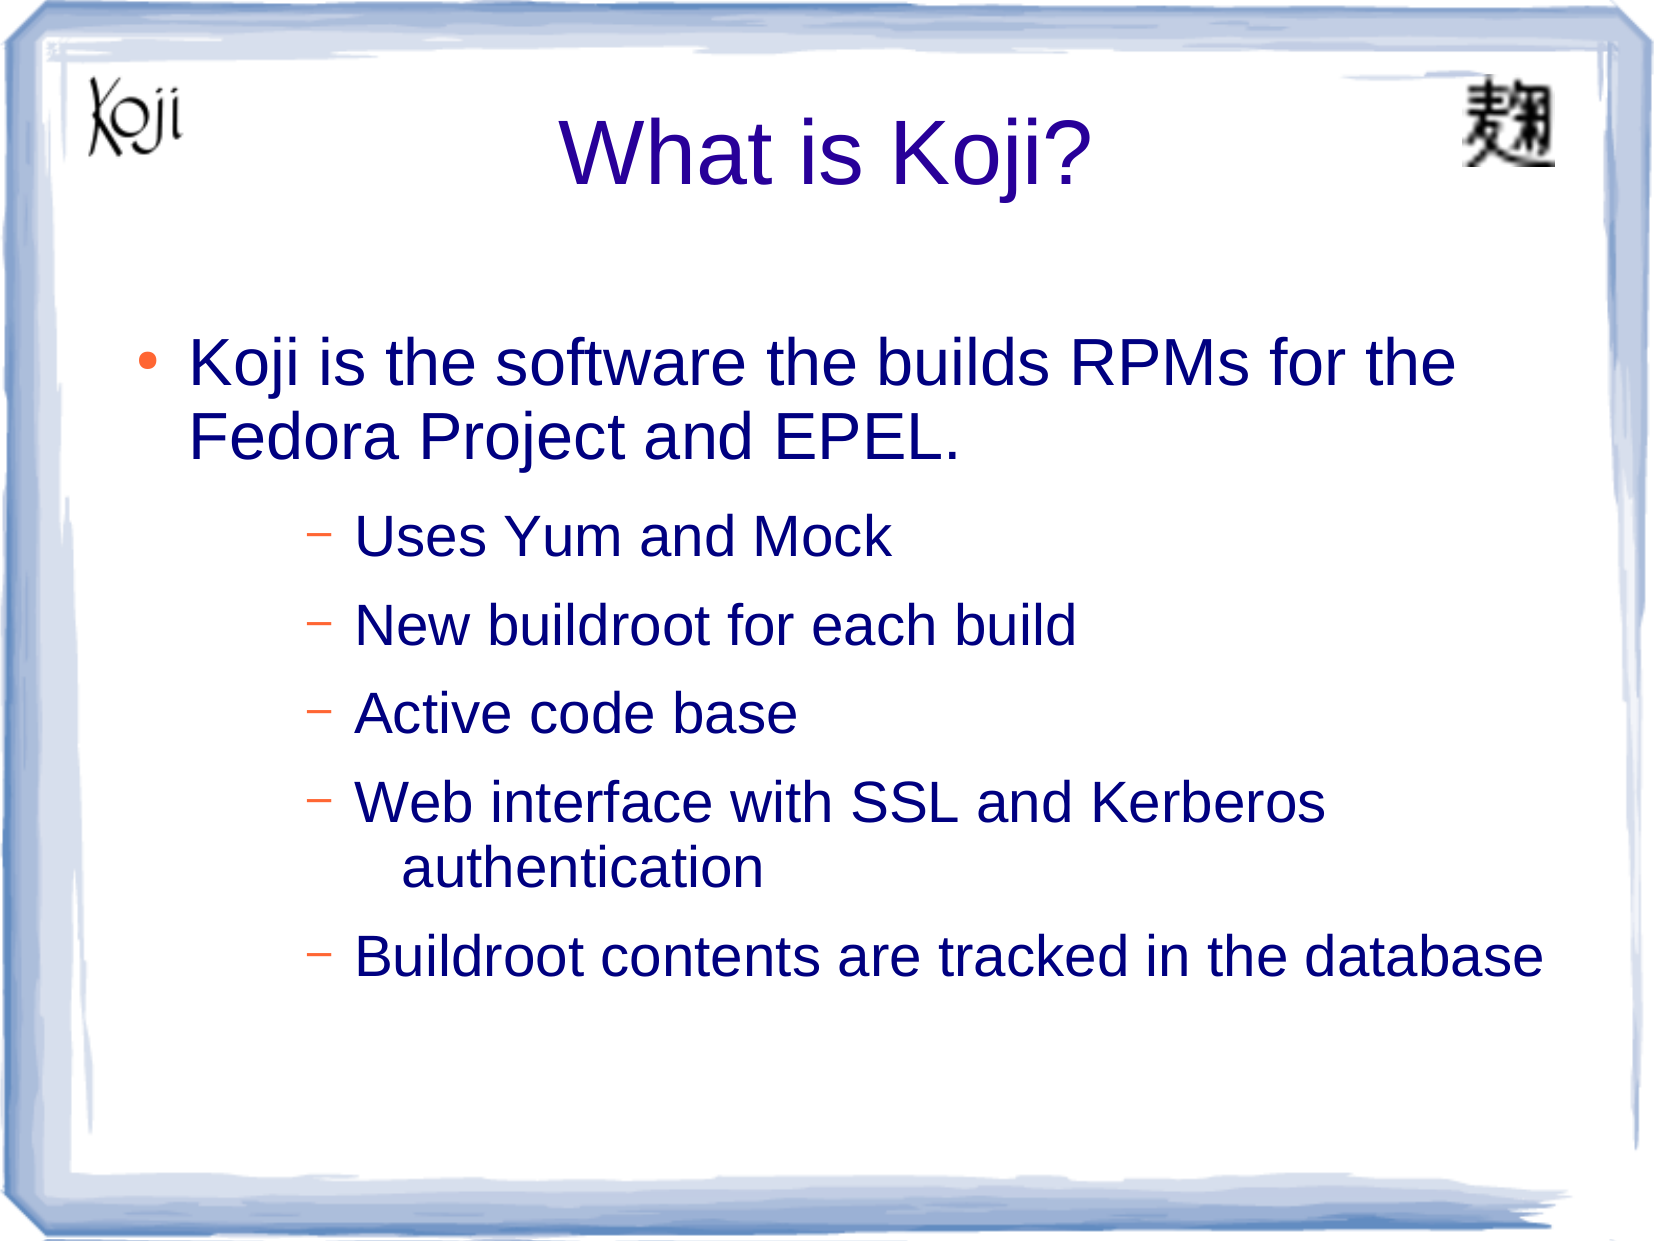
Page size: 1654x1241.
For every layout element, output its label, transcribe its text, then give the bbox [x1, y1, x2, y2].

list Koji is the software the builds RPMs for the Fedora Project and EPEL. Uses Yum and Mock New buildroot for each build Active code base Web interface with SSL and Kerberos authentication Buildroot contents are tracked in the database [118, 324, 1571, 990]
picture [0, 0, 1654, 1241]
title What is Koji? [82, 49, 1571, 257]
